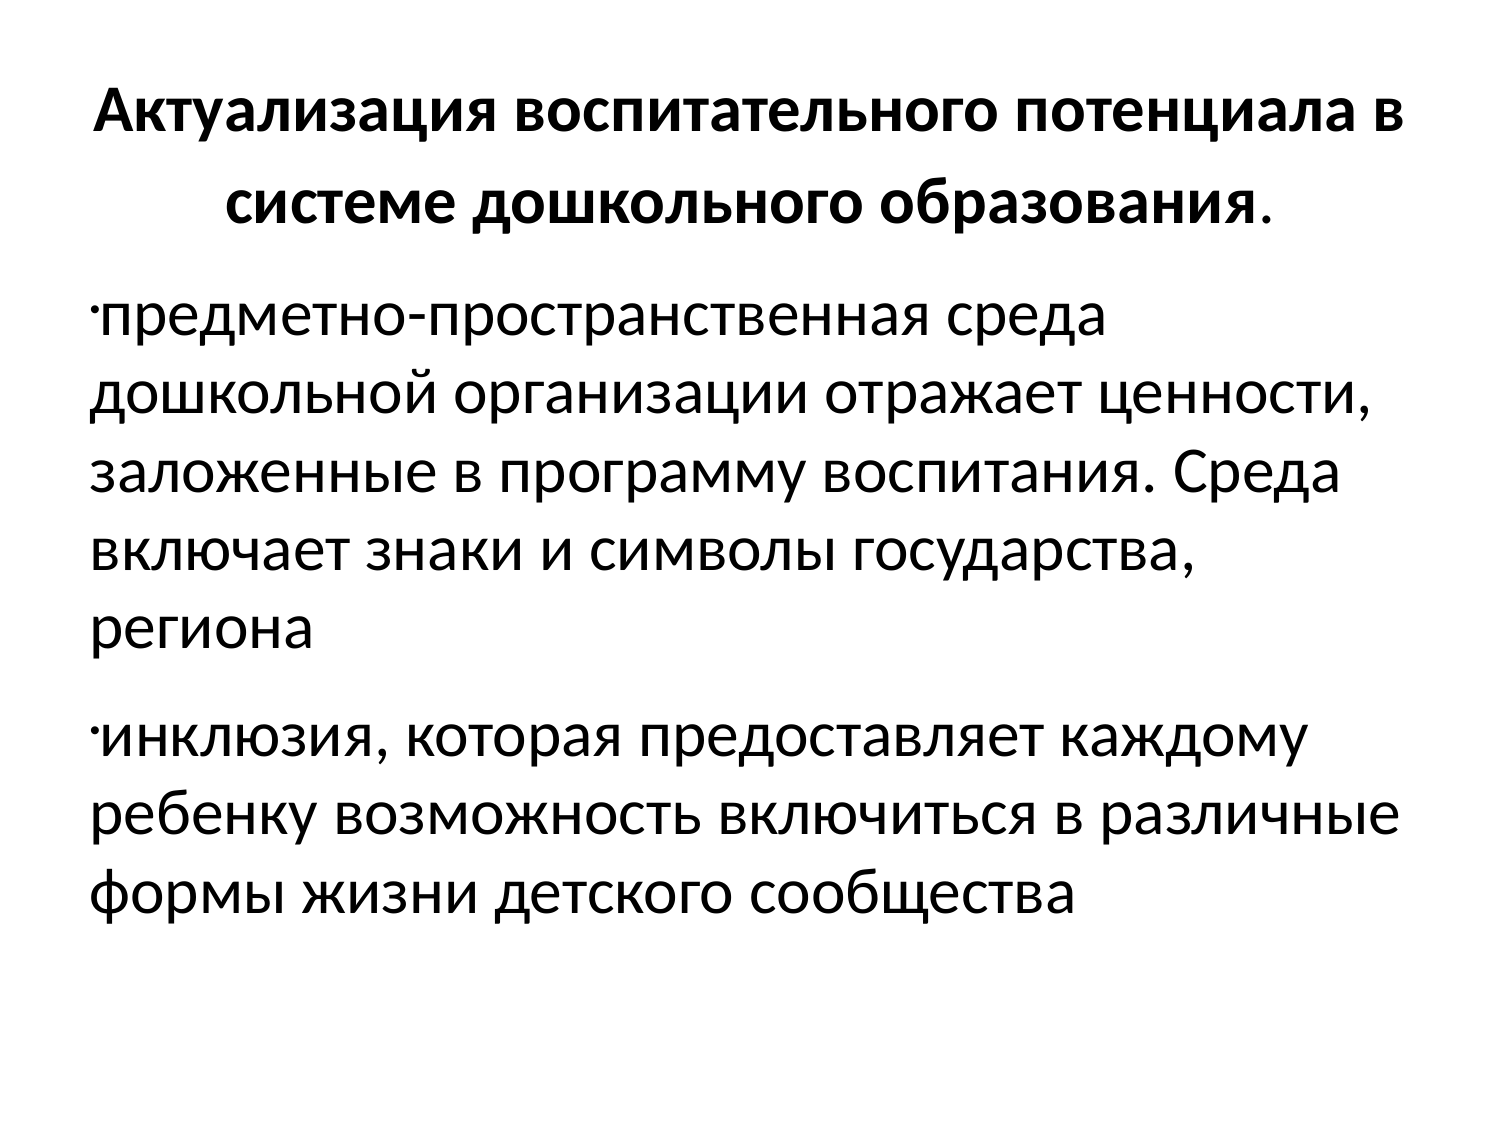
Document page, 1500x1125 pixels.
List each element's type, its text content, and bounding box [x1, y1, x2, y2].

list предметно-пространственная среда дошкольной организации отражает ценности, заложенные в программу воспитания. Среда включает знаки и символы государства, региона инклюзия, которая предоставляет каждому ребенку возможность включиться в различные формы жизни детского сообщества [75, 262, 1425, 1005]
title Актуализация воспитательного потенциала в системе дошкольного образования. [75, 45, 1425, 233]
